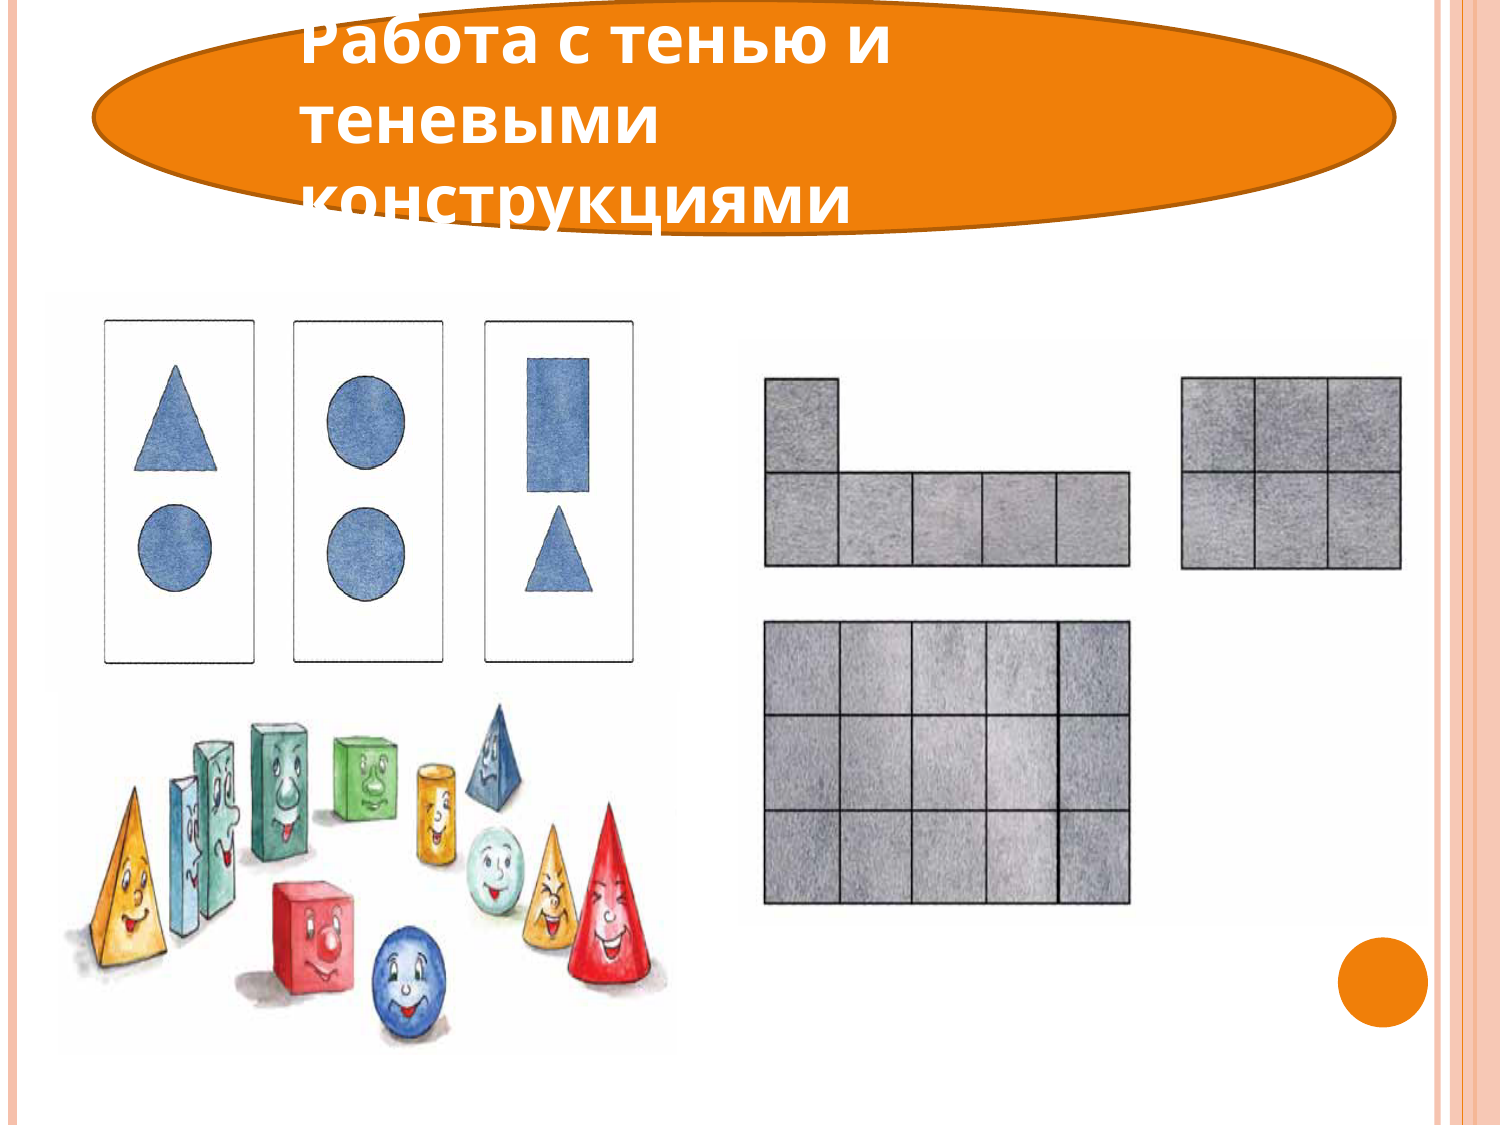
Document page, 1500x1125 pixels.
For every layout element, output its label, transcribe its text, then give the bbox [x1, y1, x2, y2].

picture [738, 339, 1428, 926]
text_box Работа с тенью и теневыми конструкциями [93, 0, 1395, 235]
picture [45, 292, 680, 1055]
